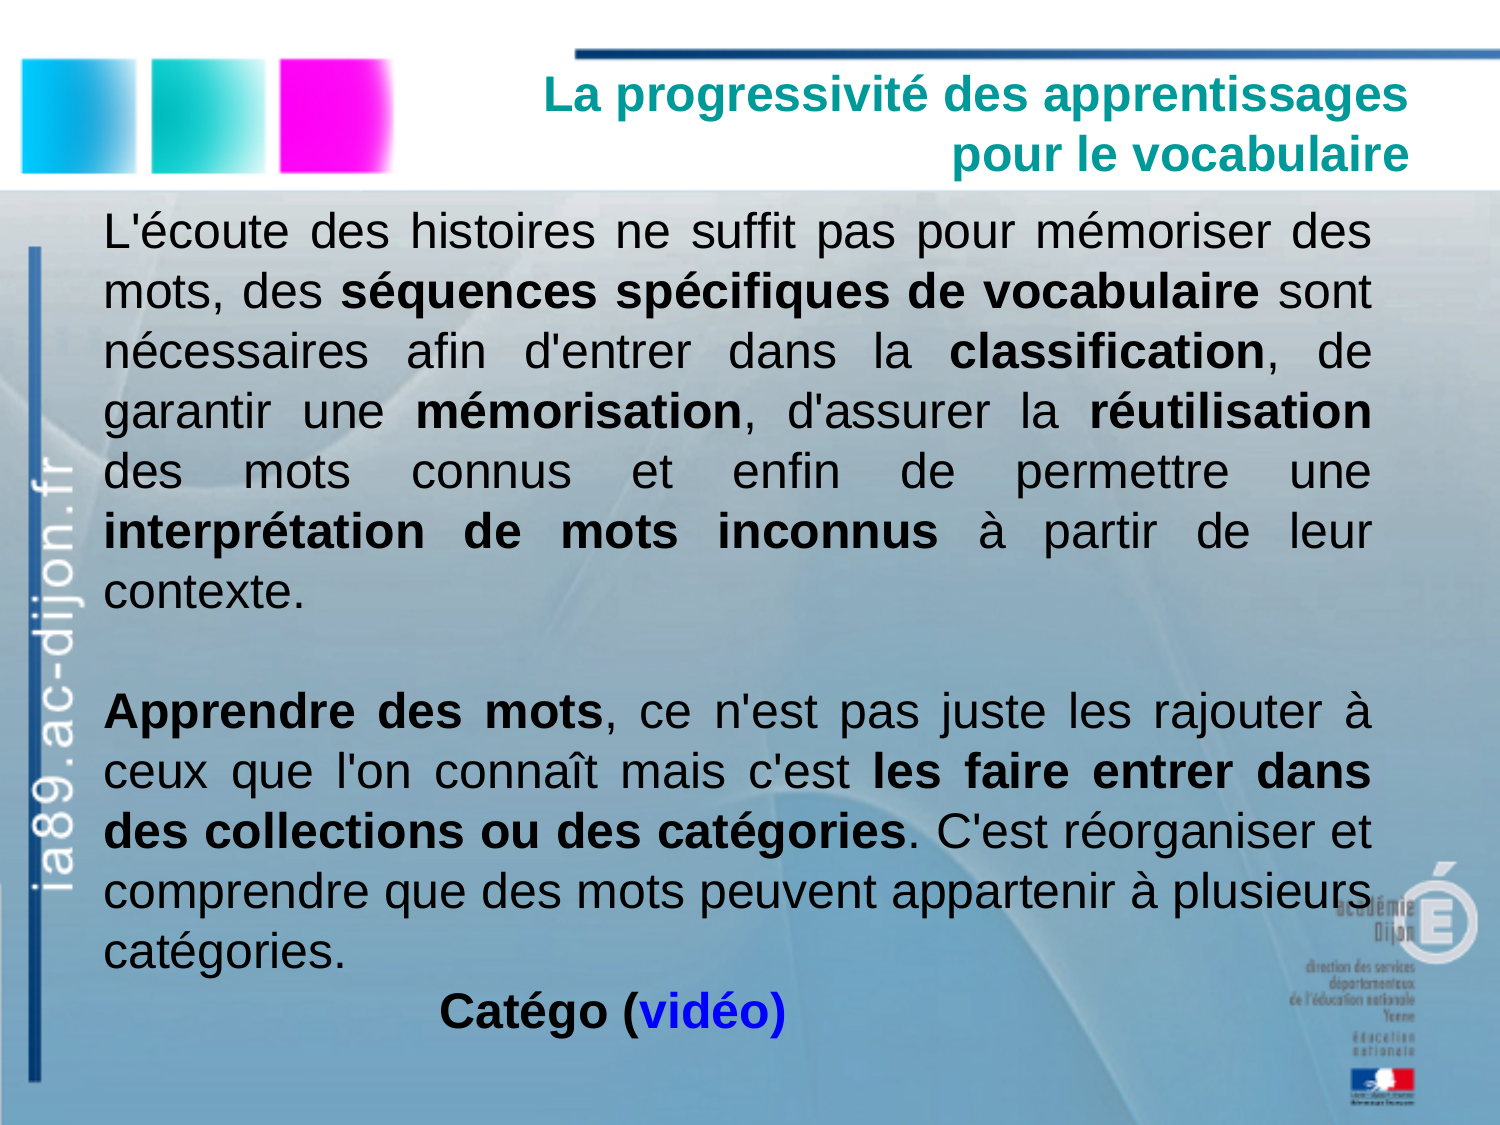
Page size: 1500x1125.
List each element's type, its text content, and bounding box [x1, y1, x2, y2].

title La progressivité des apprentissages pour le vocabulaire [454, 42, 1426, 200]
text_box L'écoute des histoires ne suffit pas pour mémoriser des mots, des séquences spécifiques de vocabulaire sont nécessaires afin d'entrer dans la classification, de garantir une mémorisation, d'assurer la réutilisation des mots connus et enfin de permettre une interprétation de mots inconnus à partir de leur contexte. Apprendre des mots, ce n'est pas juste les rajouter à ceux que l'on connaît mais c'est les faire entrer dans des collections ou des catégories. C'est réorganiser et comprendre que des mots peuvent appartenir à plusieurs catégories. Catégo (vidéo) [88, 191, 1388, 1047]
picture [0, 0, 1500, 1125]
